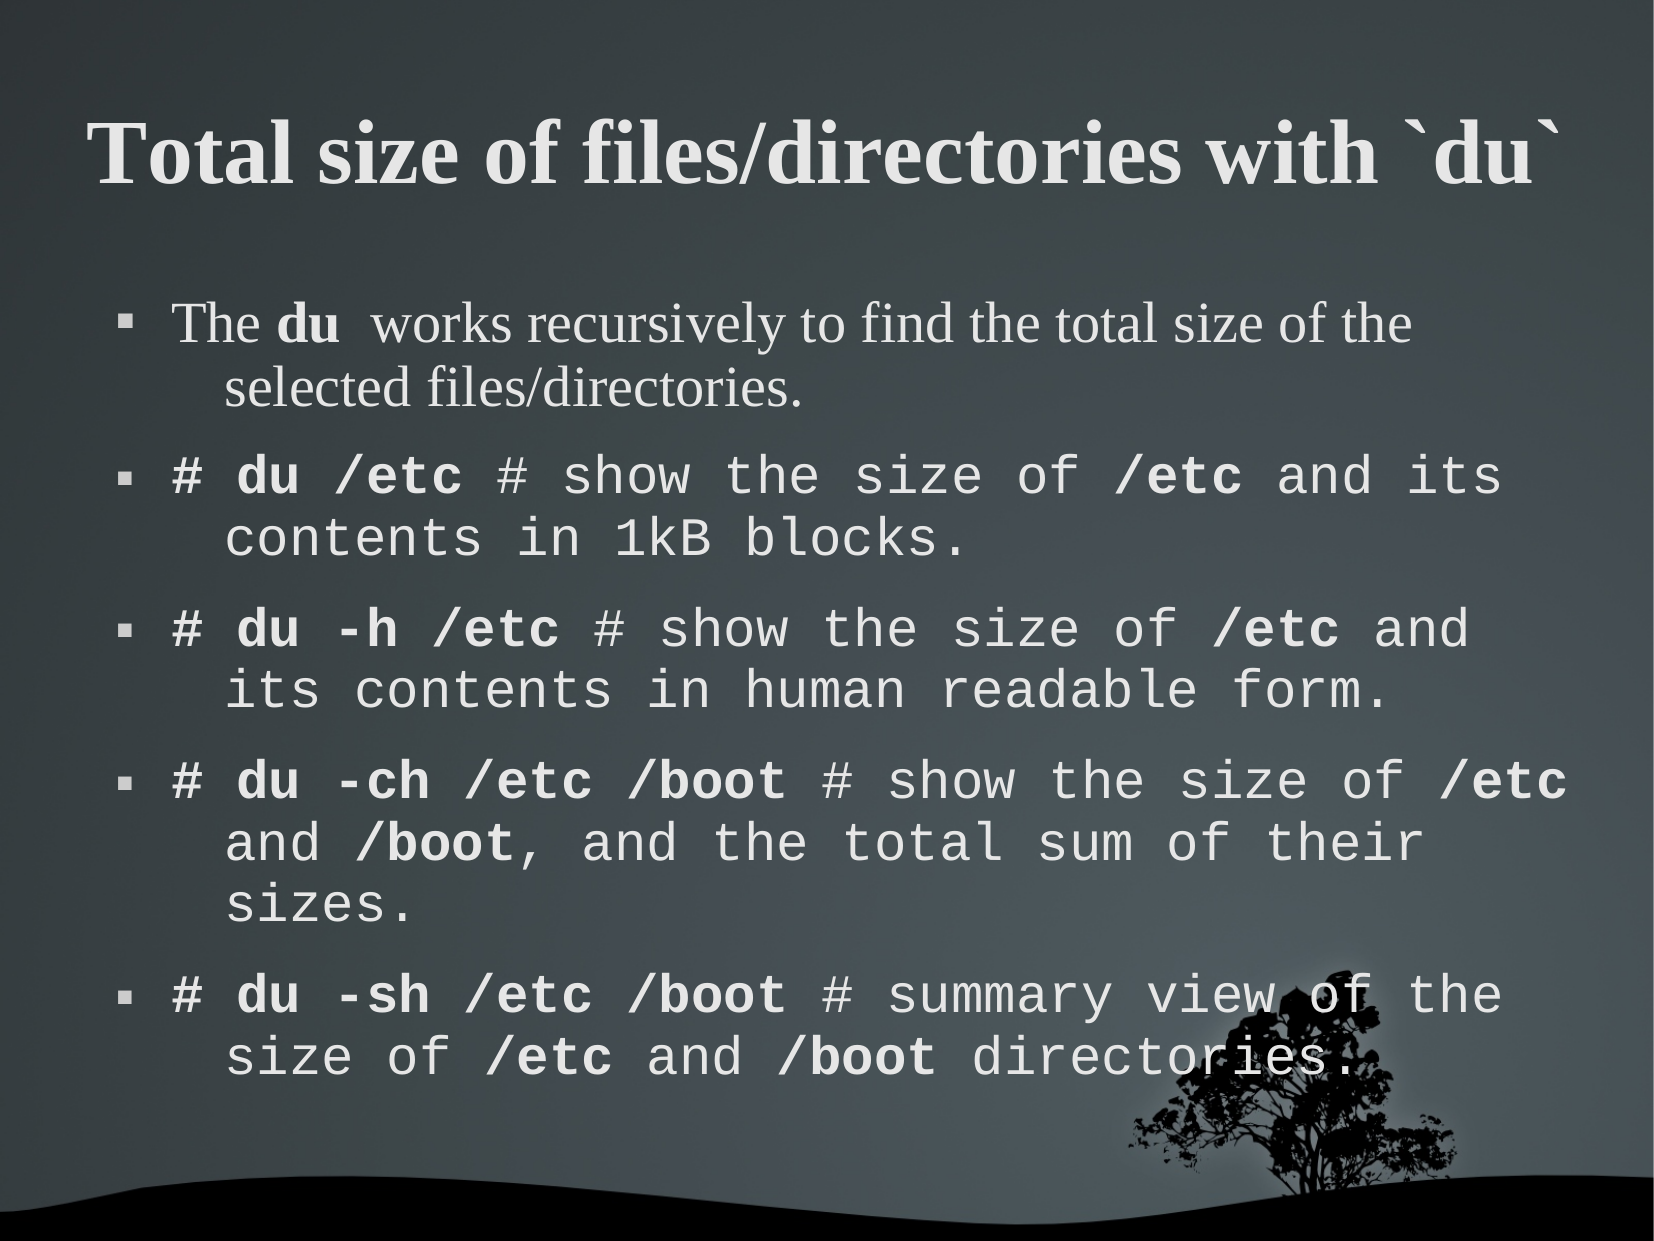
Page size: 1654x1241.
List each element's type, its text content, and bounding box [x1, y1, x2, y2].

title Total size of files/directories with `du` [82, 33, 1571, 273]
picture [0, 0, 1654, 1241]
list The du works recursively to find the total size of the selected files/directories. # du /etc # show the size of /etc and its contents in 1kB blocks. # du -h /etc # show the size of /etc and its contents in human readable form. # du -ch /etc /boot # show the size of /etc and /boot, and the total sum of their sizes. # du -sh /etc /boot # summary view of the size of /etc and /boot directories. [82, 290, 1571, 1182]
